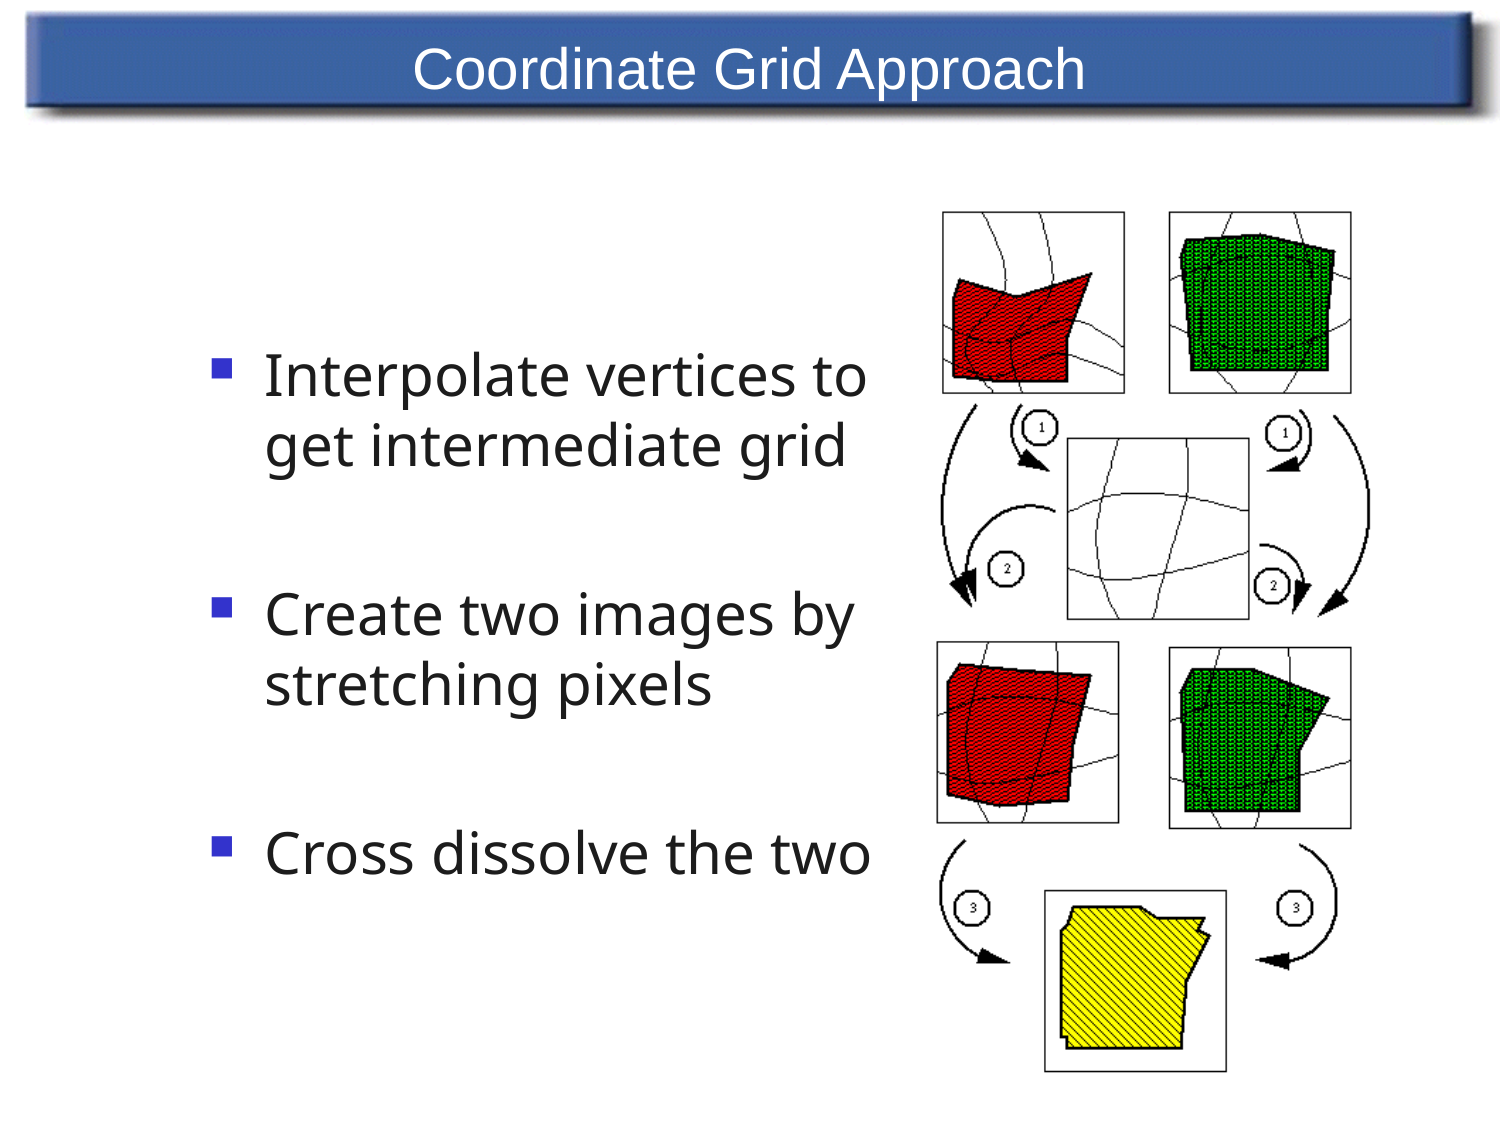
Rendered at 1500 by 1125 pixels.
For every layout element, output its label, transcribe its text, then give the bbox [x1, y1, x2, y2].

picture [24, 9, 1500, 125]
list Interpolate vertices to get intermediate grid Create two images by stretching pixels Cross dissolve the two [193, 331, 903, 1007]
title Coordinate Grid Approach [112, 23, 1388, 110]
picture [924, 199, 1390, 1088]
